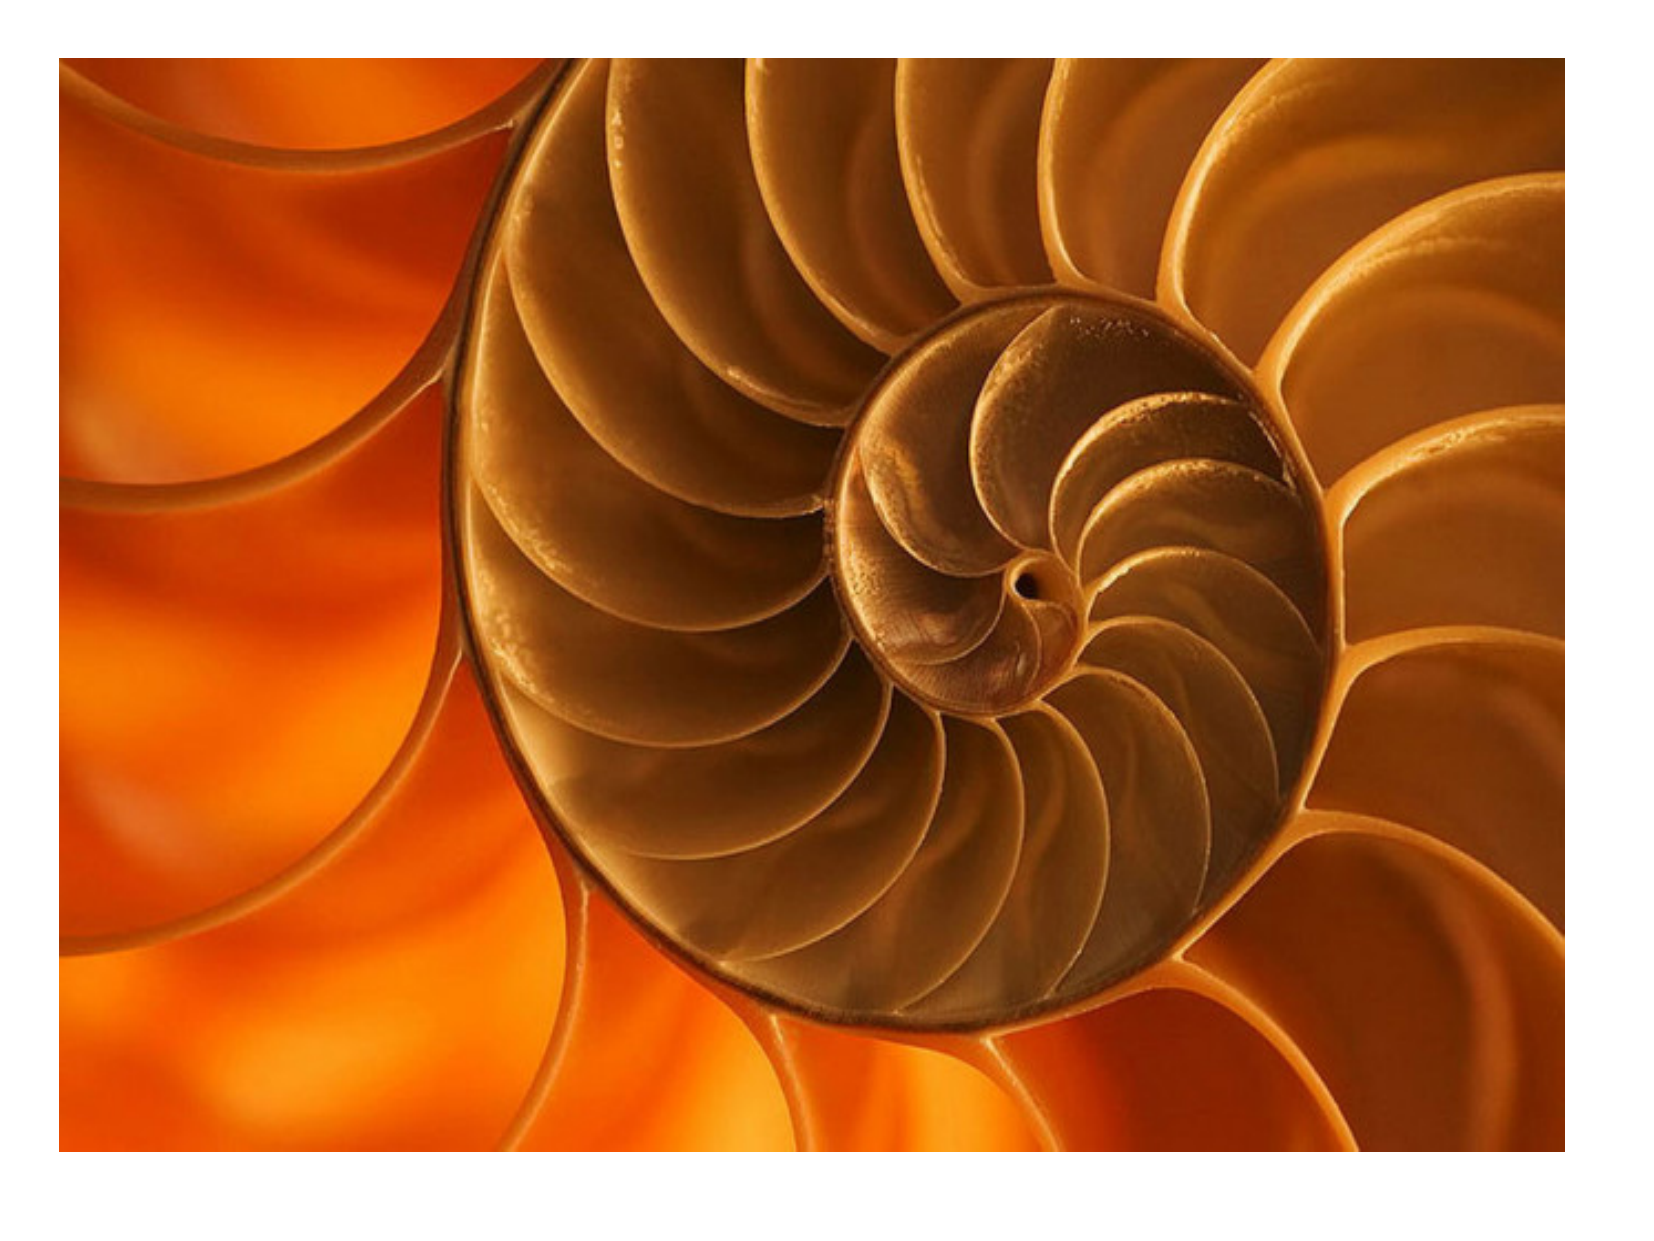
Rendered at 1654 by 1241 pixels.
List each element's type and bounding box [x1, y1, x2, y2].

picture [59, 58, 1565, 1152]
